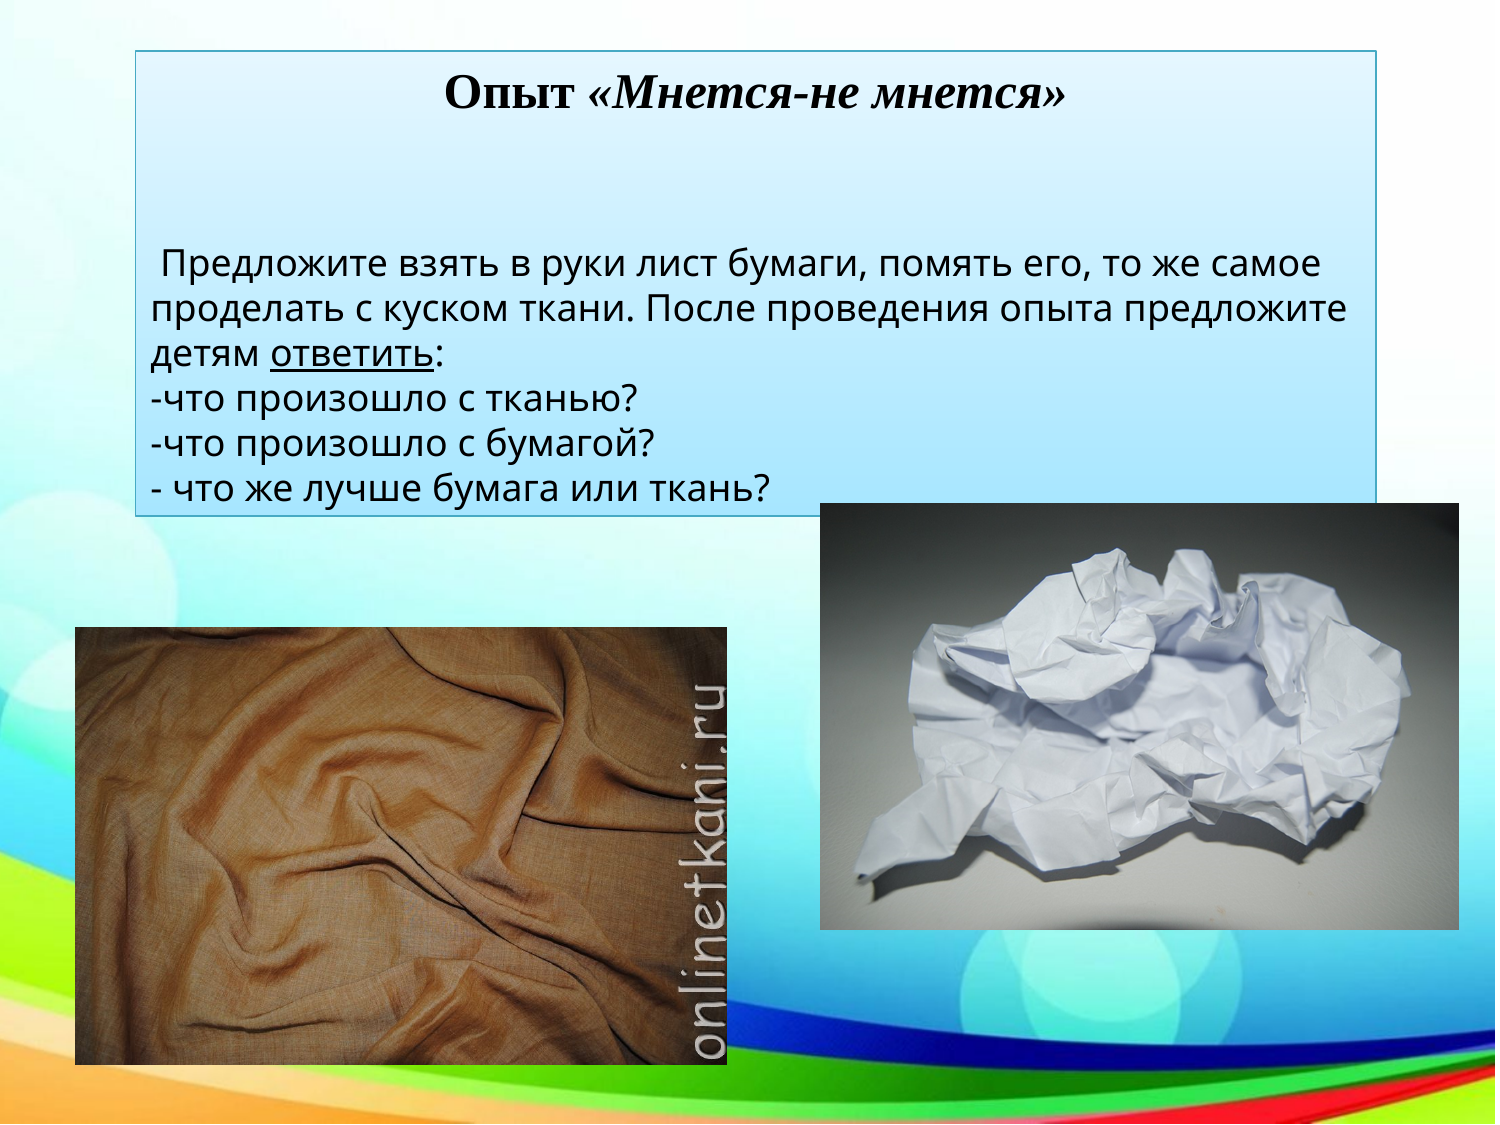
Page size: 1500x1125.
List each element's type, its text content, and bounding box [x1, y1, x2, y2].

picture [0, 0, 1495, 1124]
text_box Опыт «Мнется-не мнется» Предложите взять в руки лист бумаги, помять его, то же самое проделать с куском ткани. После проведения опыта предложите детям ответить: -что произошло с тканью? -что произошло с бумагой? - что же лучше бумага или ткань? [135, 51, 1376, 517]
